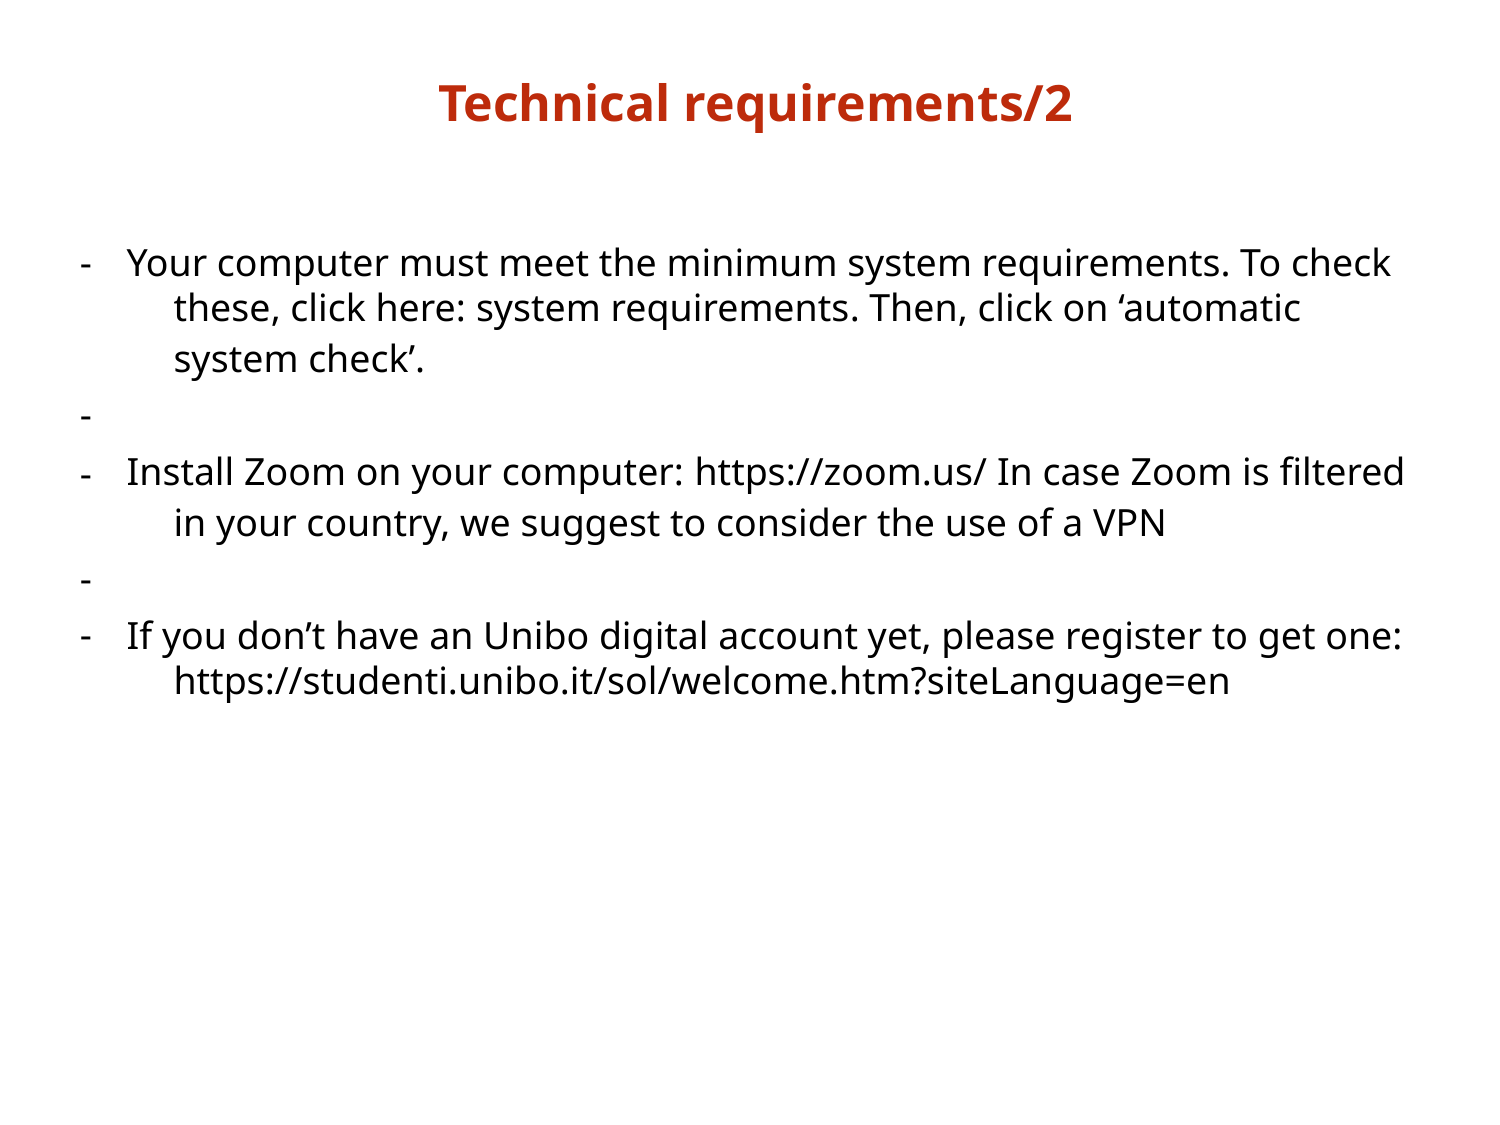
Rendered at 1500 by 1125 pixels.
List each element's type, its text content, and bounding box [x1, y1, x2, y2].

list Your computer must meet the minimum system requirements. To check these, click here: system requirements. Then, click on ‘automatic system check’. Install Zoom on your computer: https://zoom.us/ In case Zoom is filtered in your country, we suggest to consider the use of a VPN If you don’t have an Unibo digital account yet, please register to get one: https://studenti.unibo.it/sol/welcome.htm?siteLanguage=en [64, 231, 1424, 976]
list Technical requirements/2 [64, 78, 1447, 185]
